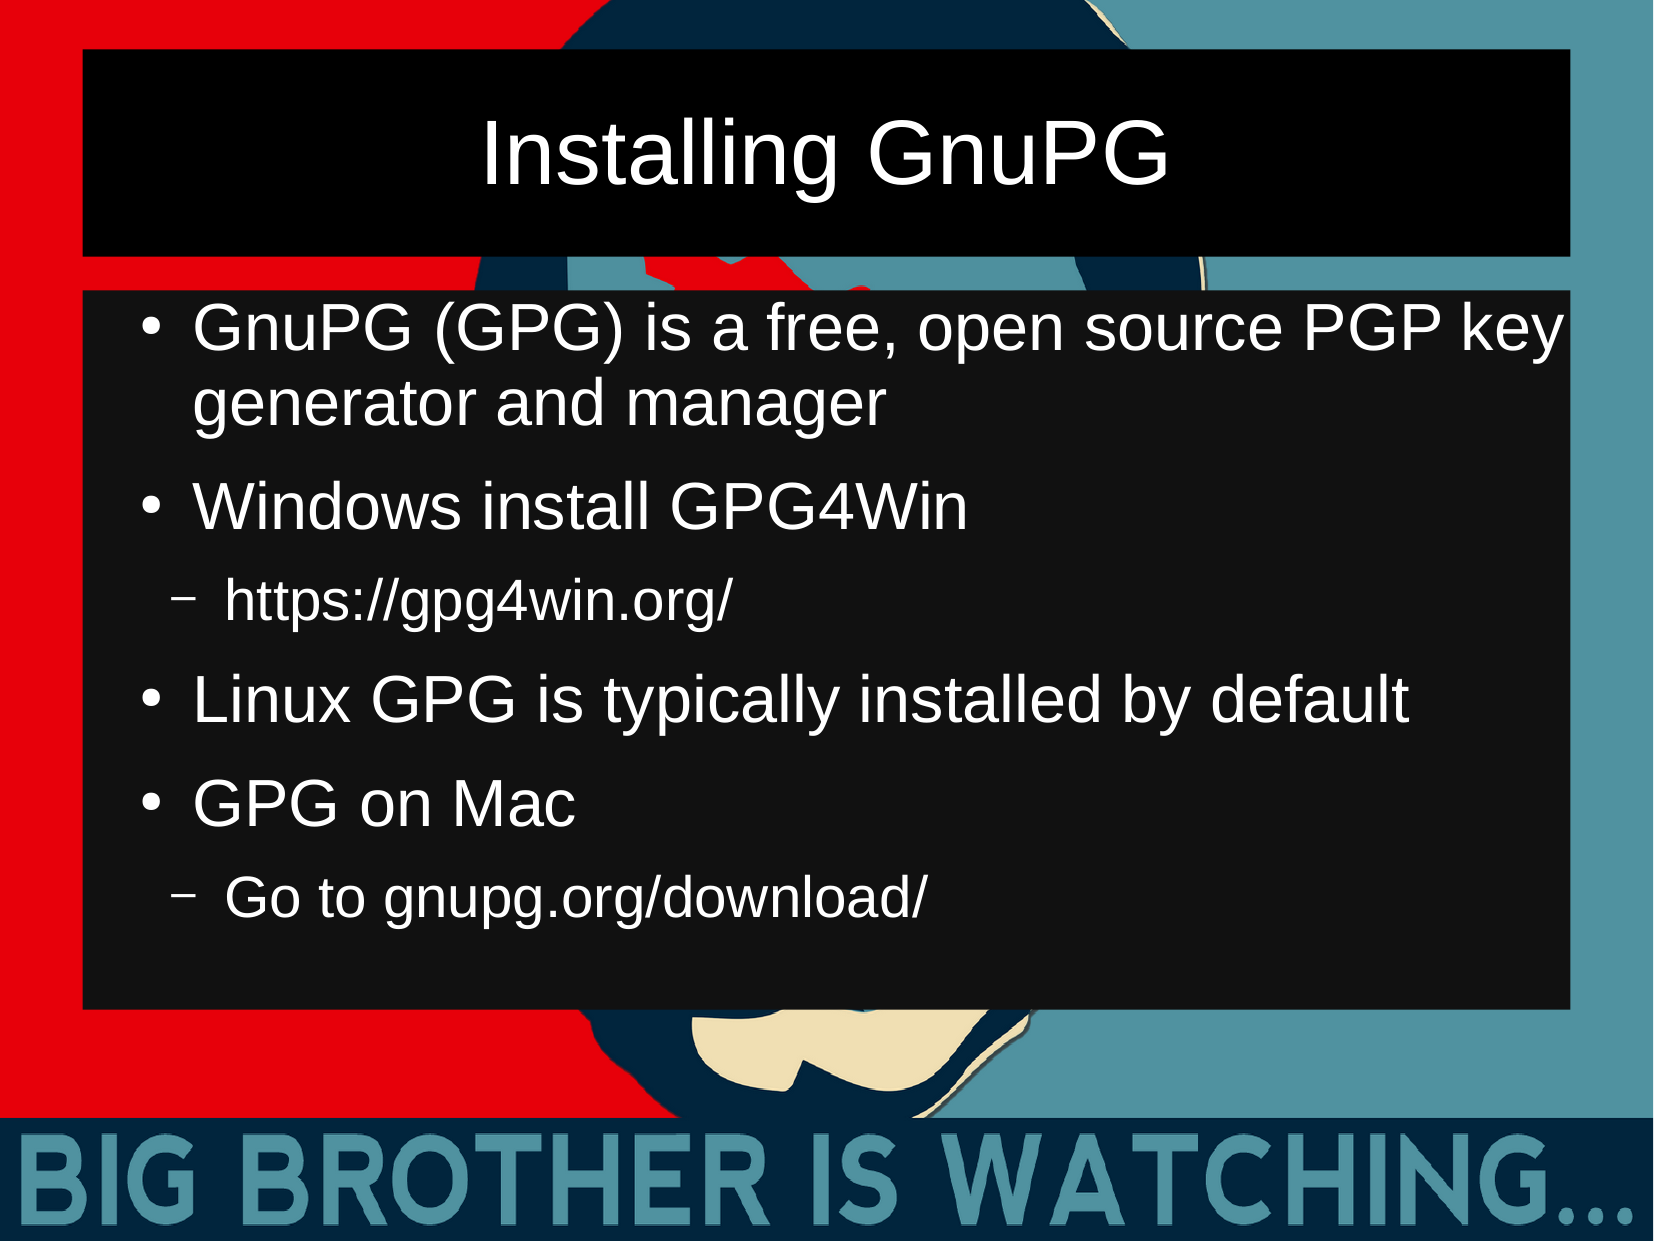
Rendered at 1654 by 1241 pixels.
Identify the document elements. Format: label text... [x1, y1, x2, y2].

title Installing GnuPG [82, 49, 1571, 257]
list GnuPG (GPG) is a free, open source PGP key generator and manager Windows install GPG4Win https://gpg4win.org/ Linux GPG is typically installed by default GPG on Mac Go to gnupg.org/download/ [82, 290, 1571, 1010]
picture [0, 0, 1654, 1241]
